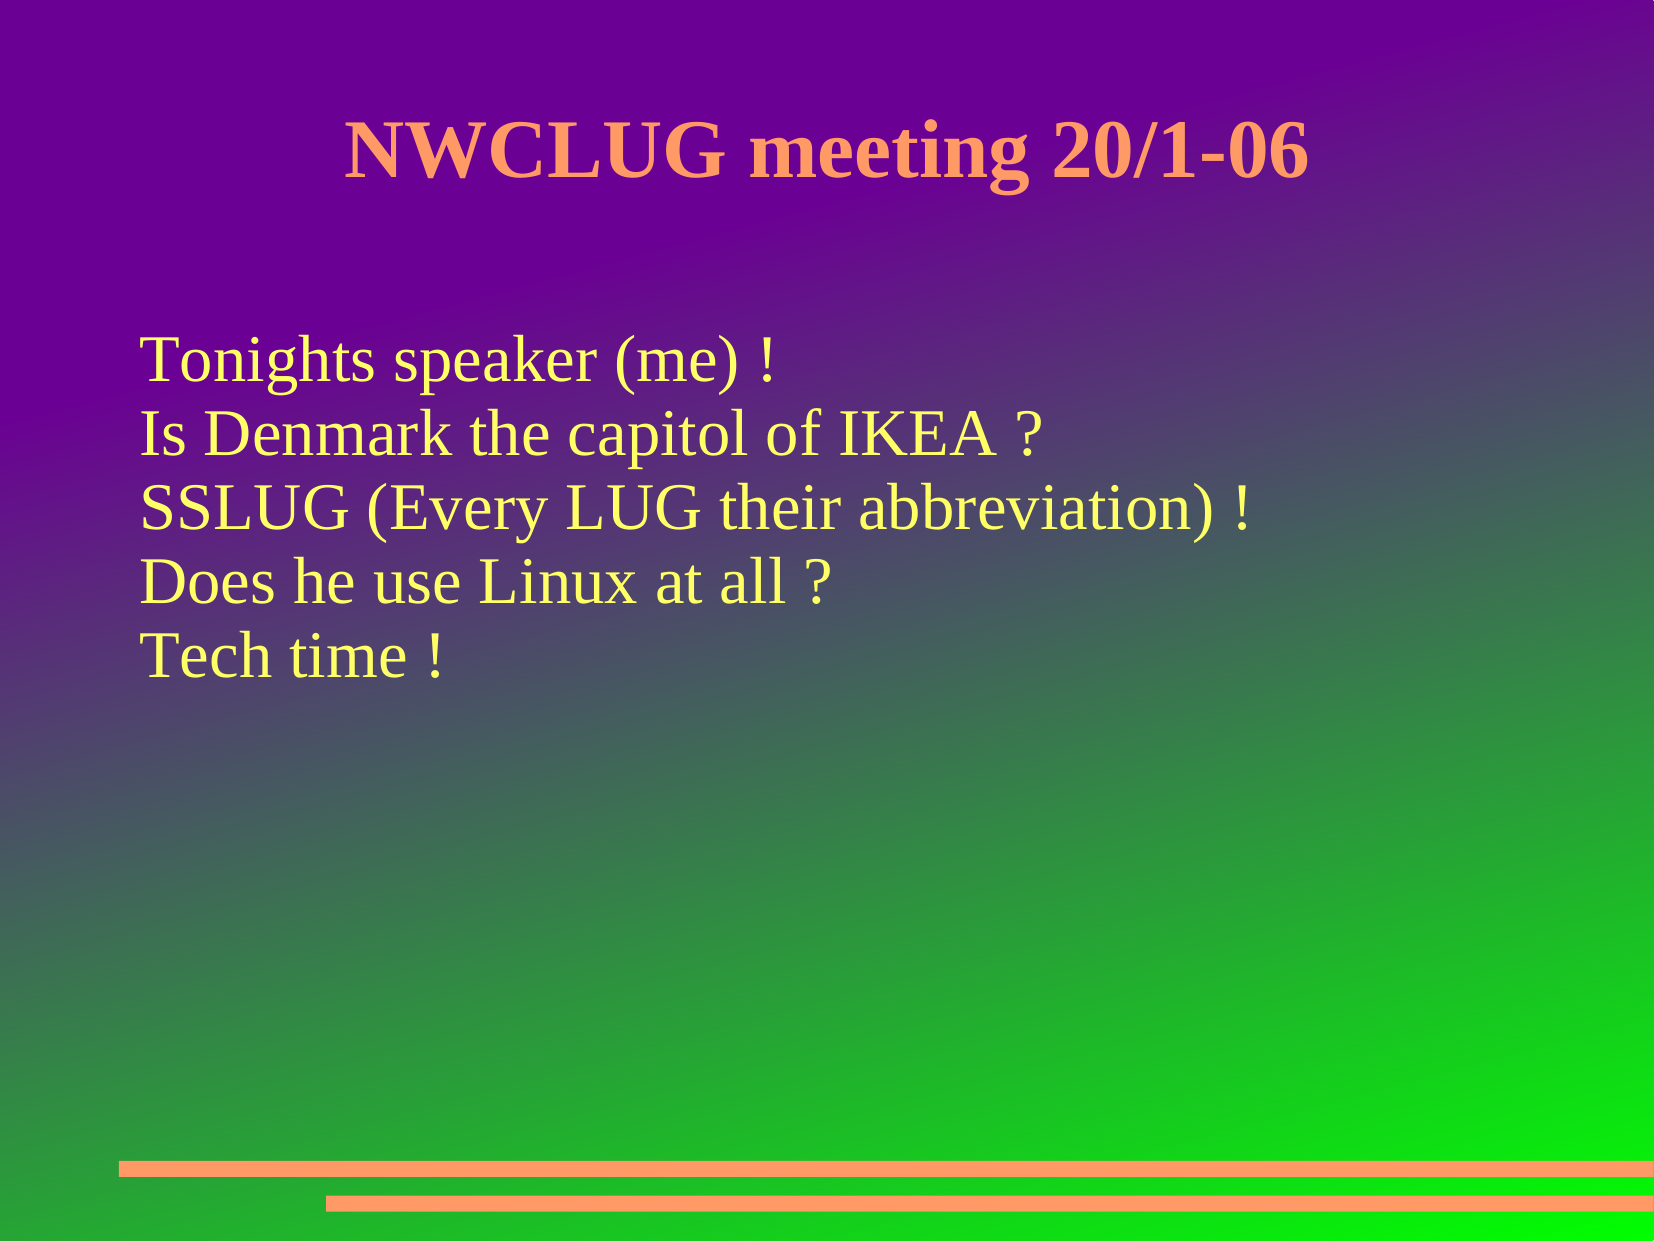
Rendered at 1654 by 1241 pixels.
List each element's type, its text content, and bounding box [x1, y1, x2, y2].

list Tonights speaker (me) ! Is Denmark the capitol of IKEA ? SSLUG (Every LUG their abbreviation) ! Does he use Linux at all ? Tech time ! [121, 322, 1561, 1132]
title NWCLUG meeting 20/1-06 [121, 46, 1534, 254]
